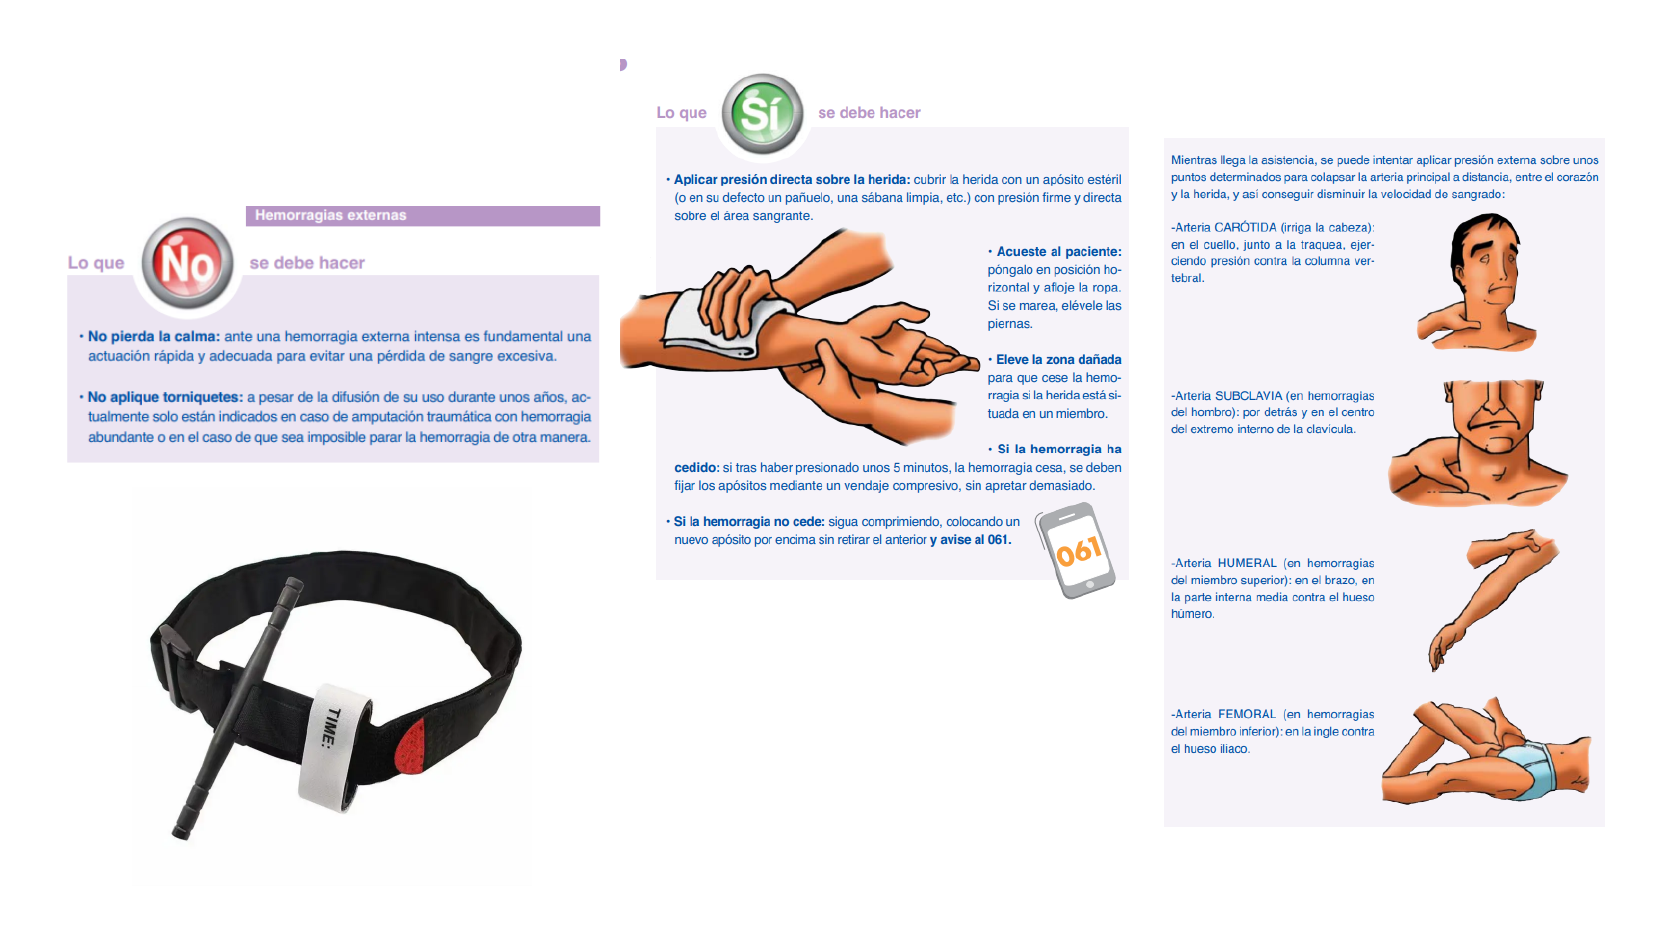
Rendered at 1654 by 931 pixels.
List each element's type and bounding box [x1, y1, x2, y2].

picture [59, 59, 1625, 827]
picture [132, 487, 532, 886]
